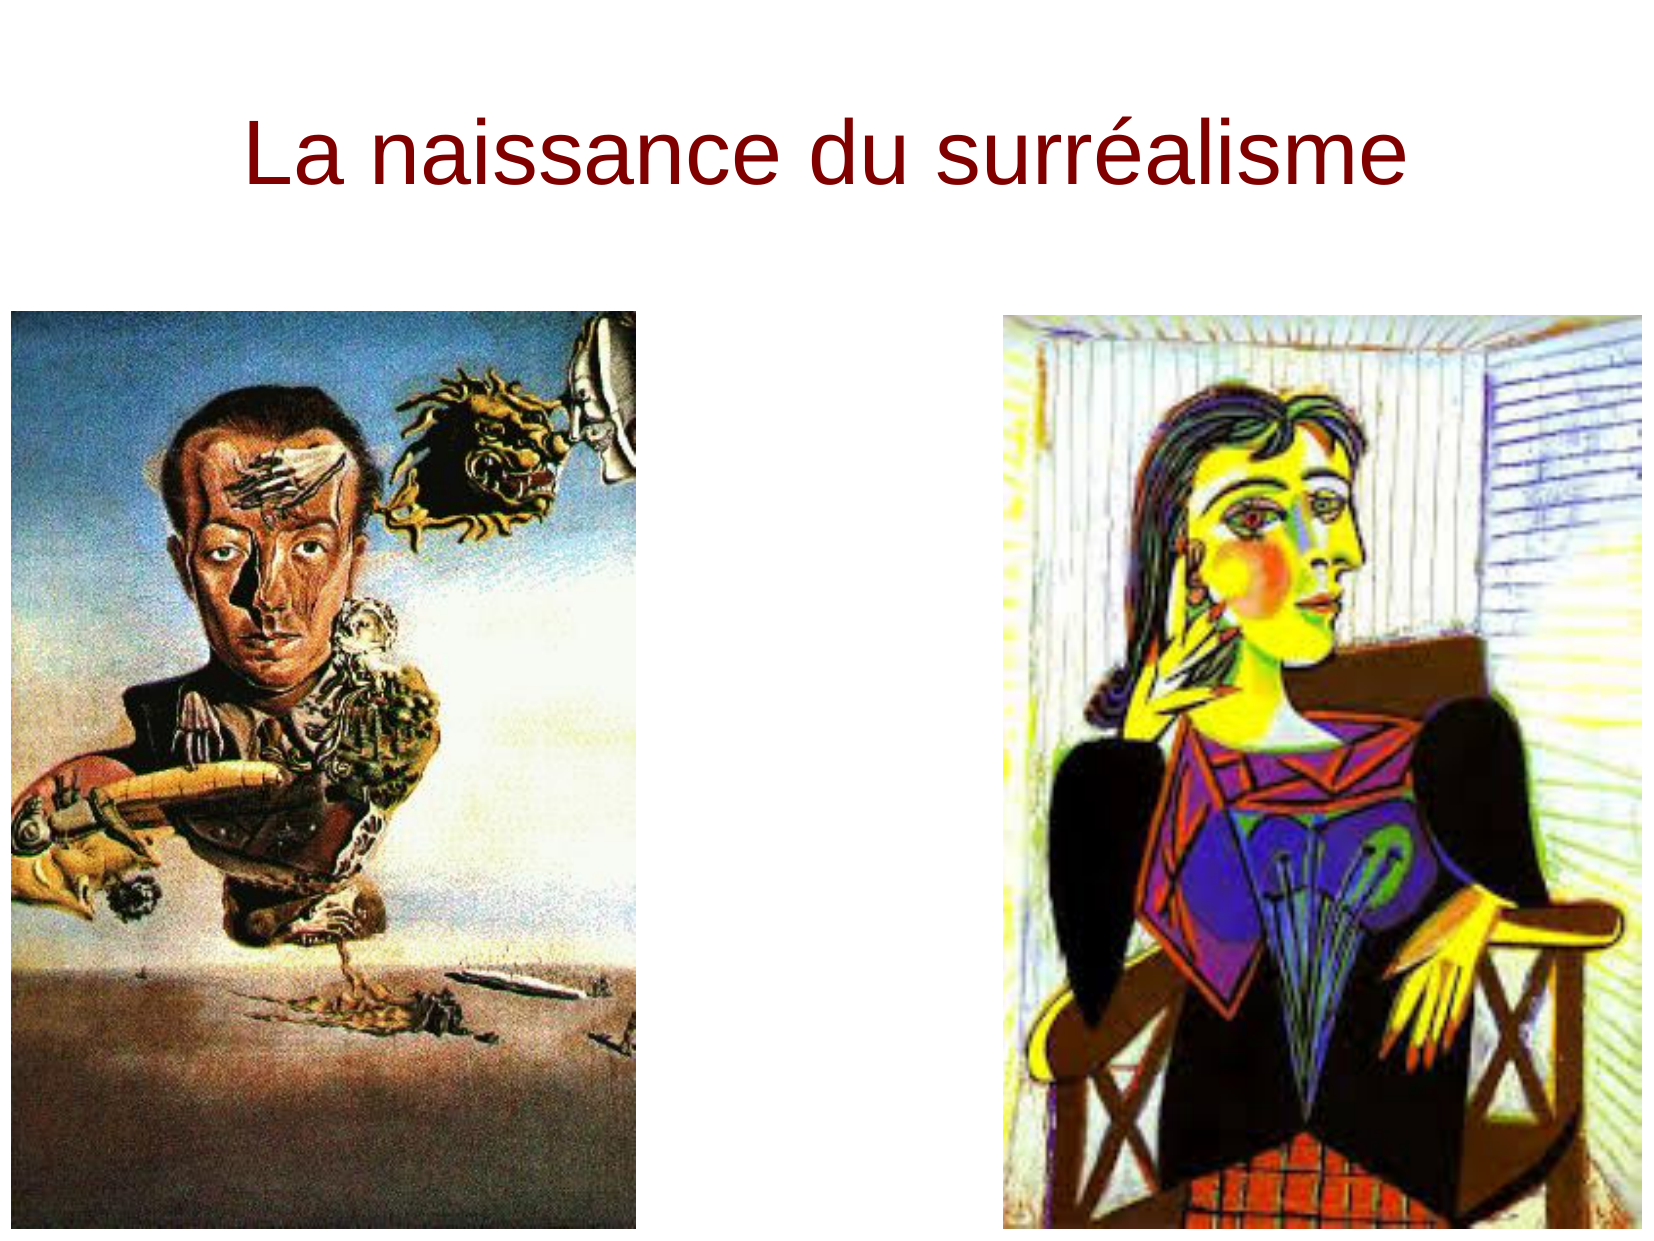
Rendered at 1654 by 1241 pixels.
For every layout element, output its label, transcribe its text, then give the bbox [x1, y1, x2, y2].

picture [11, 311, 636, 1229]
title La naissance du surréalisme [82, 49, 1571, 257]
picture [1003, 315, 1642, 1229]
